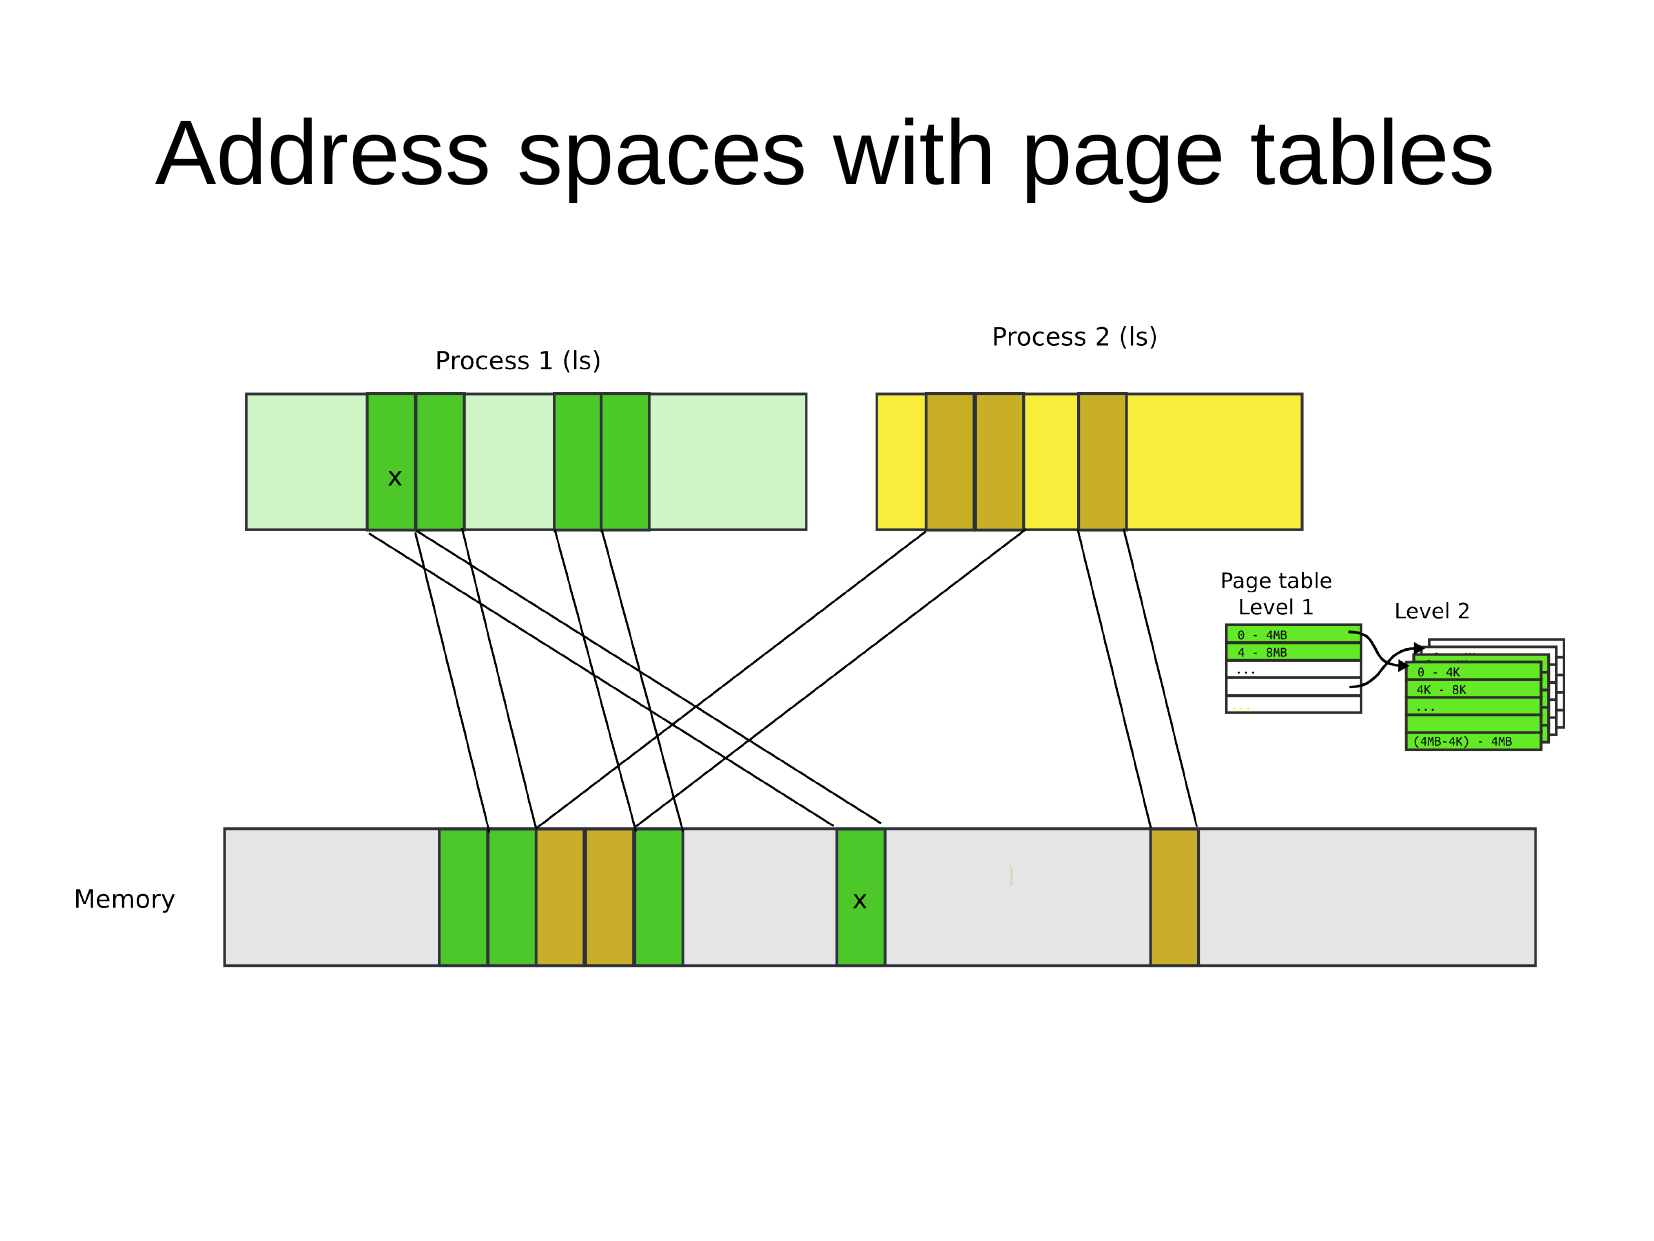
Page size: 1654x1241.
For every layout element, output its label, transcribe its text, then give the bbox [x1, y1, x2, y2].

title Address spaces with page tables [82, 49, 1571, 257]
picture [76, 326, 1565, 973]
